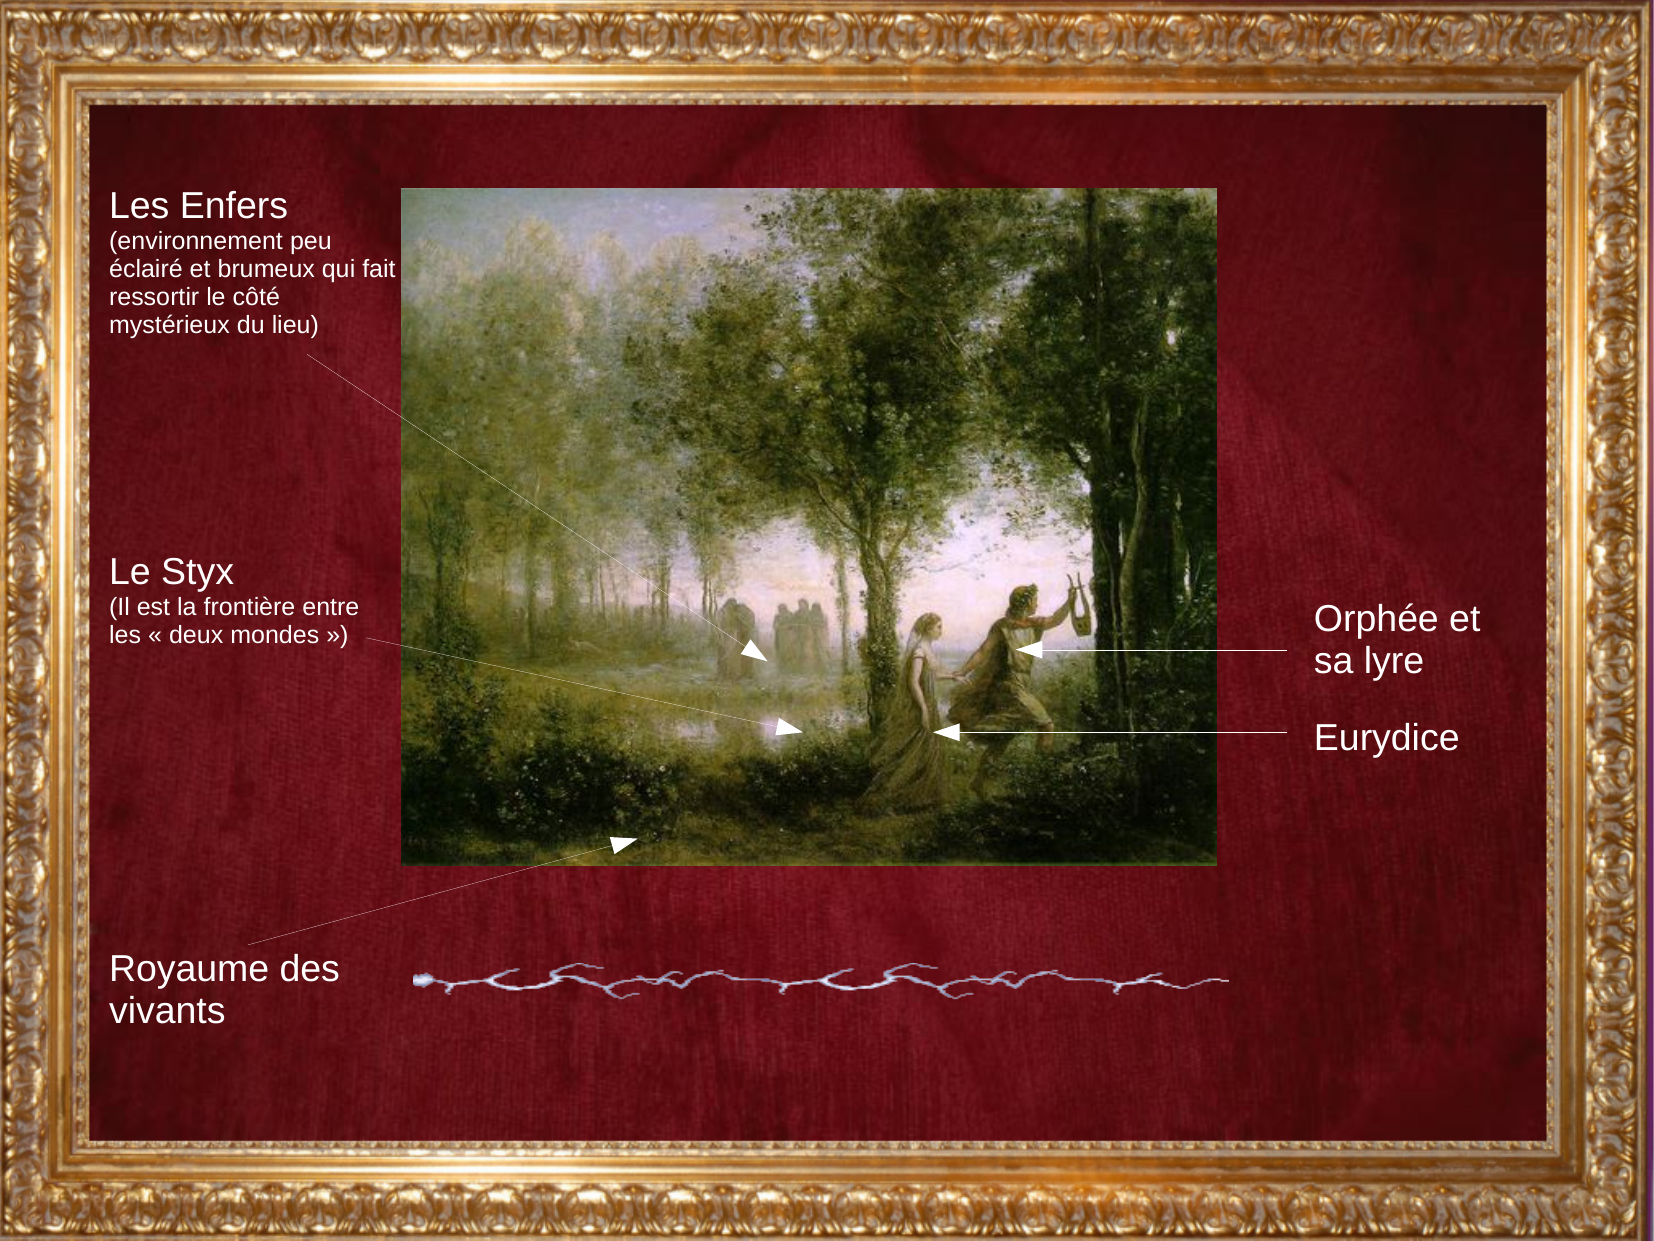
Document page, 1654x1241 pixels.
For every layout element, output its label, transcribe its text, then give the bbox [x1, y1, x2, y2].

text_box Eurydice [1299, 708, 1571, 766]
text_box Orphée et sa lyre [1299, 590, 1536, 690]
text_box Royaume des vivants [94, 940, 591, 1040]
text_box Le Styx (Il est la frontière entre les « deux mondes ») [94, 543, 378, 662]
text_box Les Enfers (environnement peu éclairé et brumeux qui fait ressortir le côté mystérieux du lieu) [94, 177, 414, 347]
picture [0, 0, 1654, 1241]
